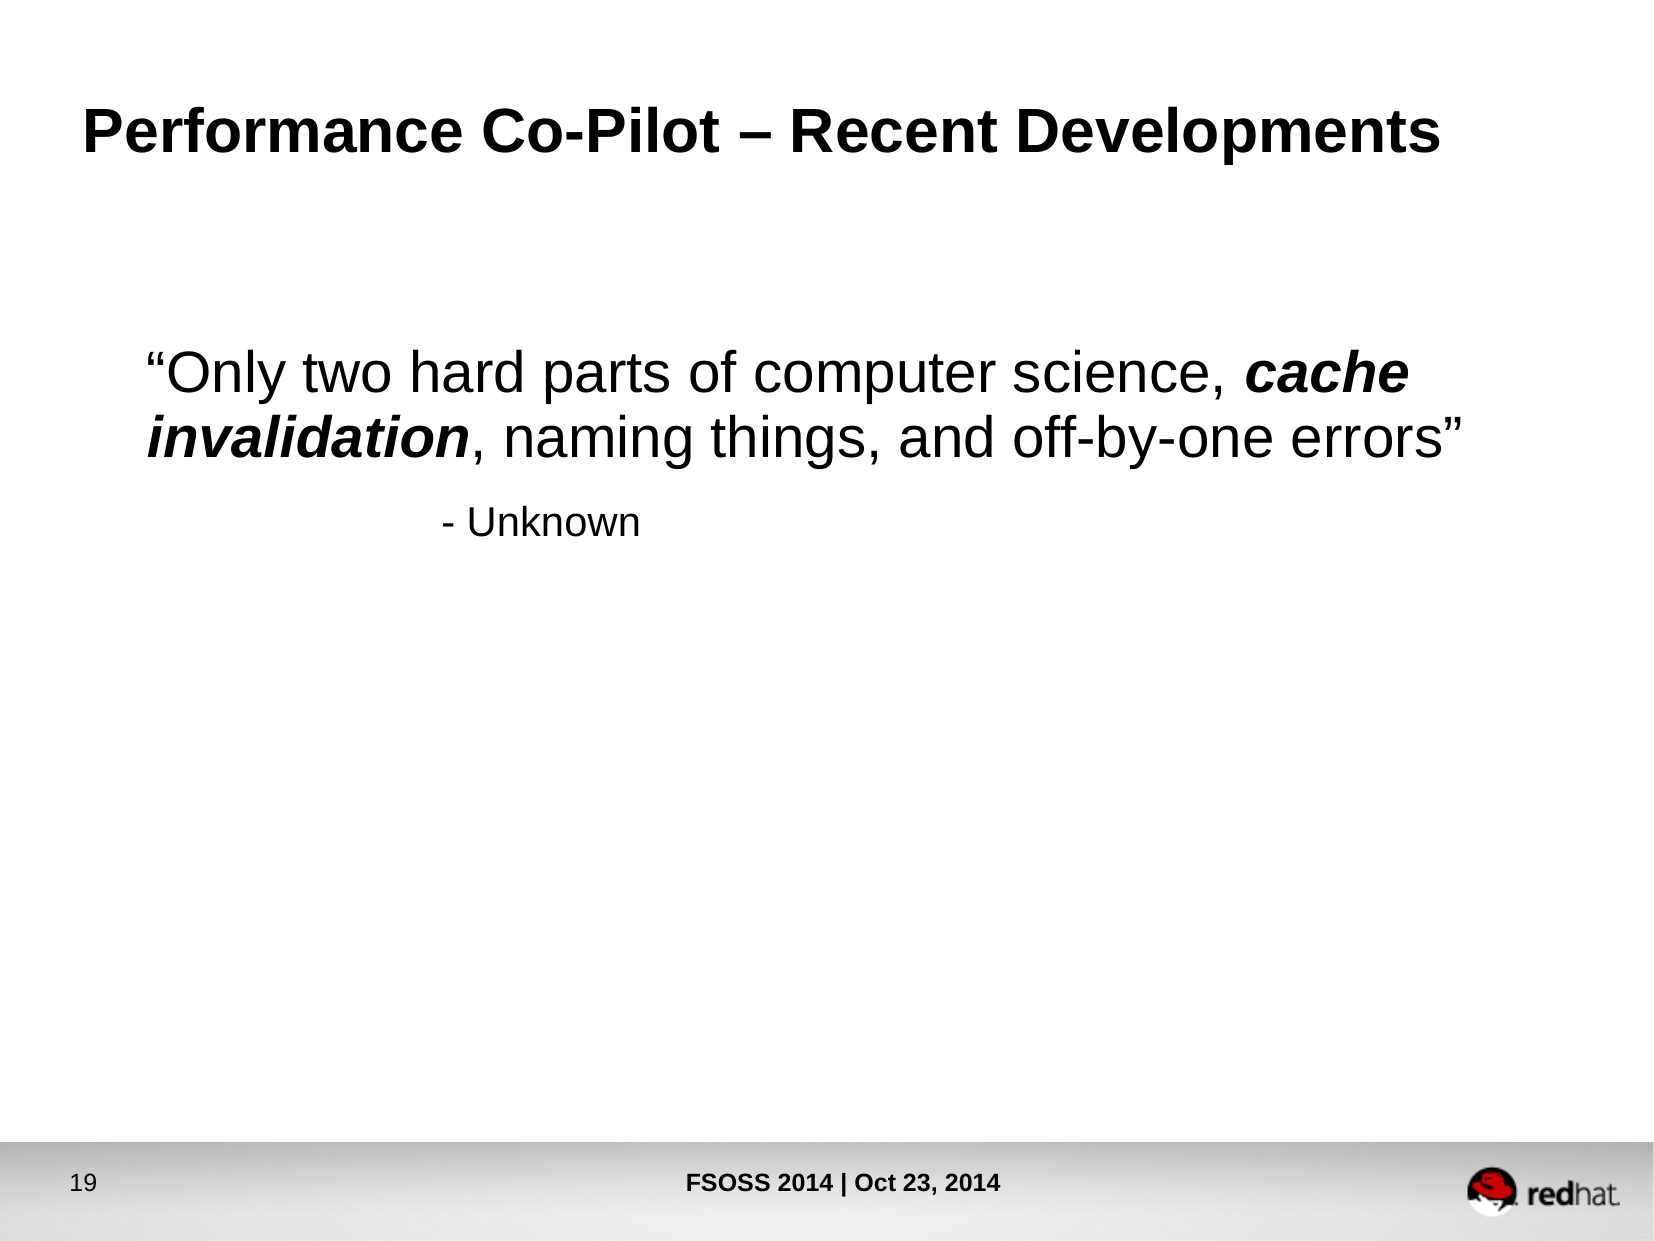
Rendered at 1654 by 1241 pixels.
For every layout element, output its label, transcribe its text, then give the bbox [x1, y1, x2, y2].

list “Only two hard parts of computer science, cache invalidation, naming things, and off-by-one errors” - Unknown [86, 244, 1576, 1039]
title Performance Co-Pilot – Recent Developments [82, 37, 1571, 226]
picture [0, 1142, 1654, 1241]
